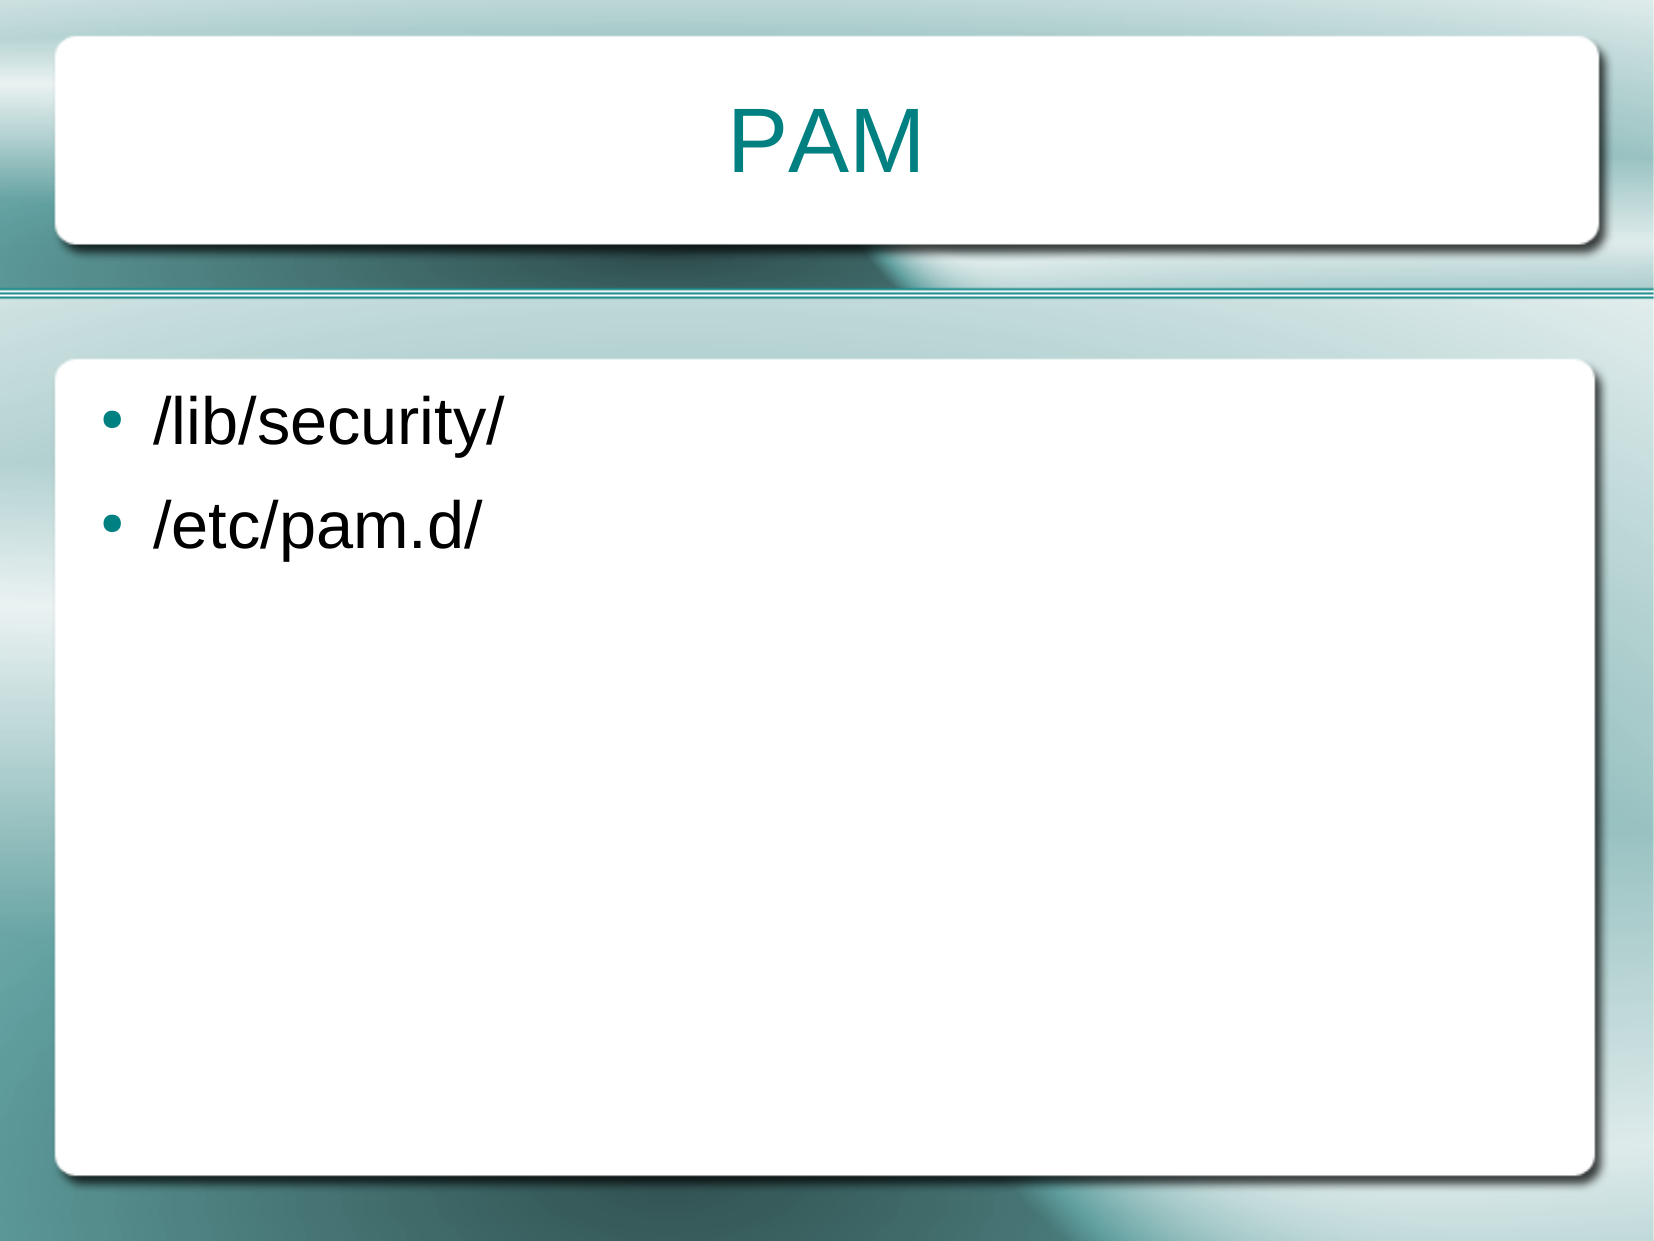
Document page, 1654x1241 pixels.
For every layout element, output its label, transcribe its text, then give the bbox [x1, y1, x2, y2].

title PAM [82, 45, 1571, 238]
picture [0, 0, 1654, 1241]
list /lib/security/ /etc/pam.d/ [82, 383, 1571, 1019]
